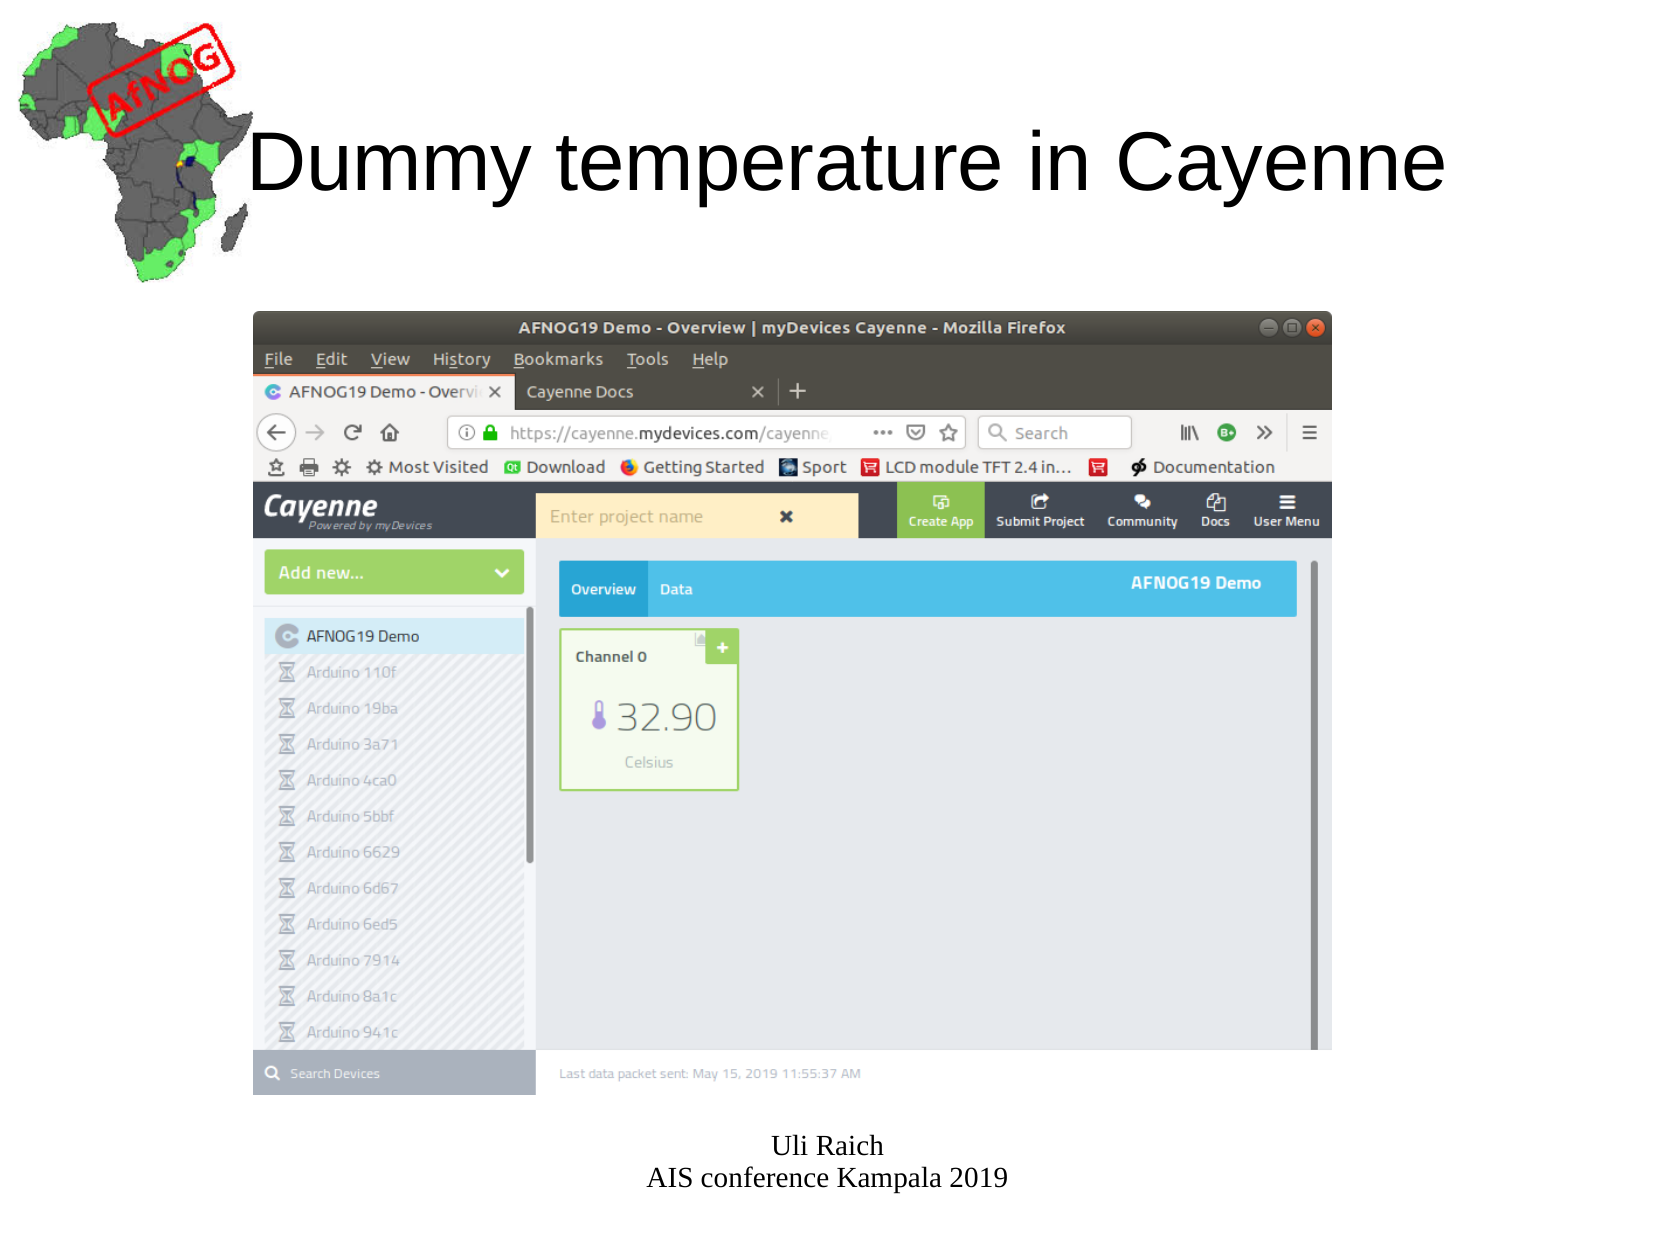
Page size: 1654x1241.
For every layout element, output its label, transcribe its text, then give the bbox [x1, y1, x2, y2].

picture [253, 311, 1332, 1096]
picture [9, 0, 259, 291]
title Dummy temperature in Cayenne [60, 49, 1636, 275]
